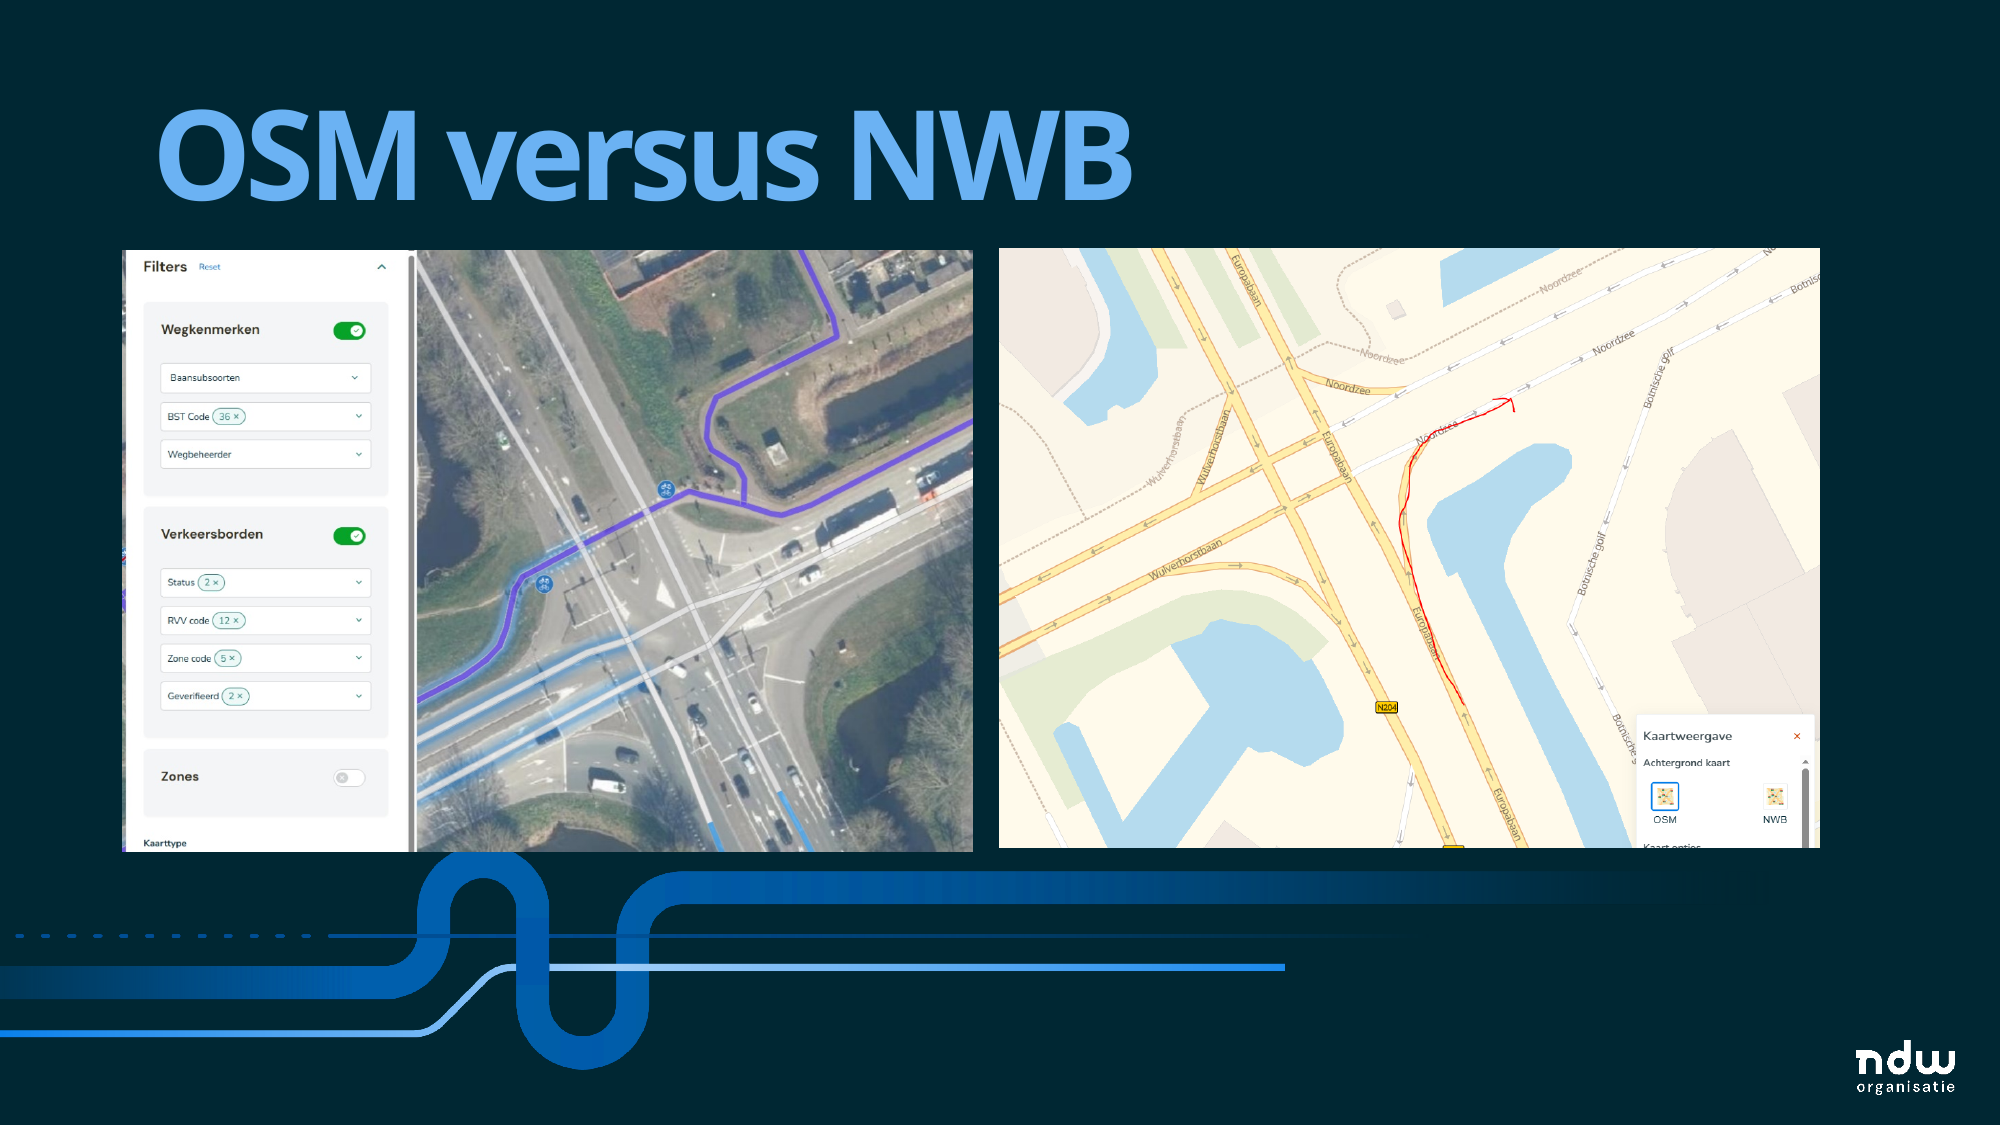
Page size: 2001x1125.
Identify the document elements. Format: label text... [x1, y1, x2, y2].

title OSM versus NWB [137, 59, 1863, 278]
picture [123, 251, 972, 852]
picture [1000, 249, 1819, 847]
